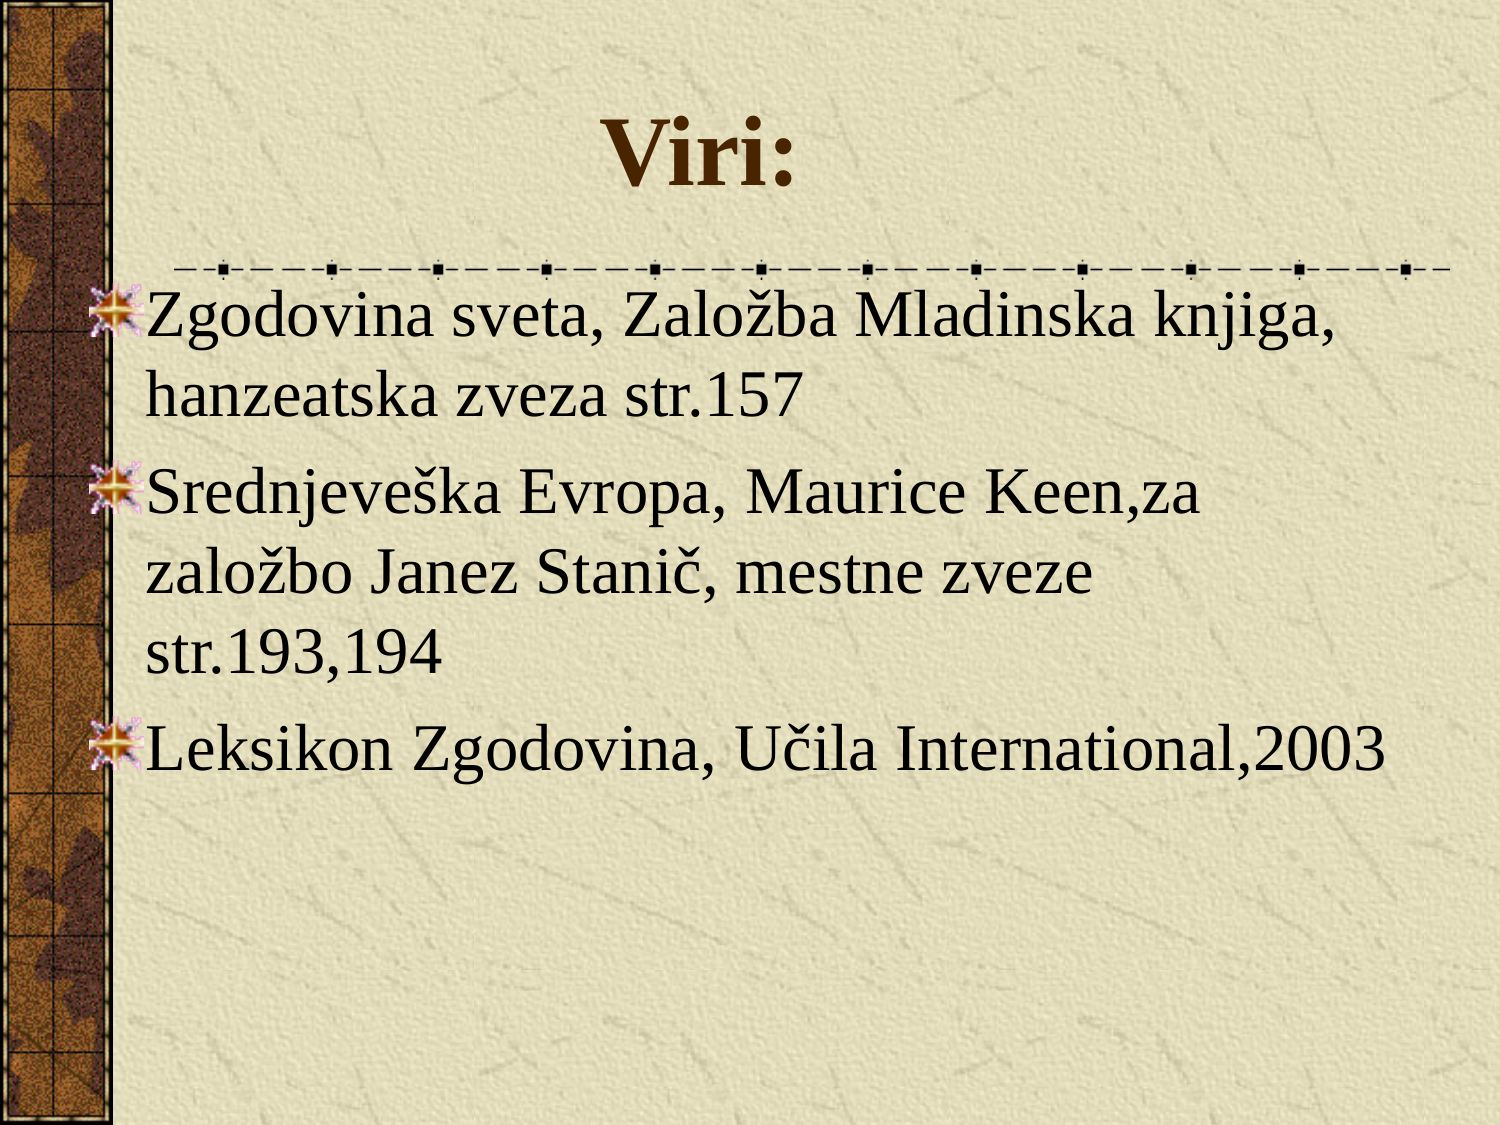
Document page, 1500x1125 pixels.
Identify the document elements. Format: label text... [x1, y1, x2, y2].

title Viri: [584, 113, 948, 214]
picture [0, 0, 1500, 1125]
list Zgodovina sveta, Založba Mladinska knjiga, hanzeatska zveza str.157 Srednjeveška Evropa, Maurice Keen,za založbo Janez Stanič, mestne zveze str.193,194 Leksikon Zgodovina, Učila International,2003 [75, 262, 1412, 1012]
